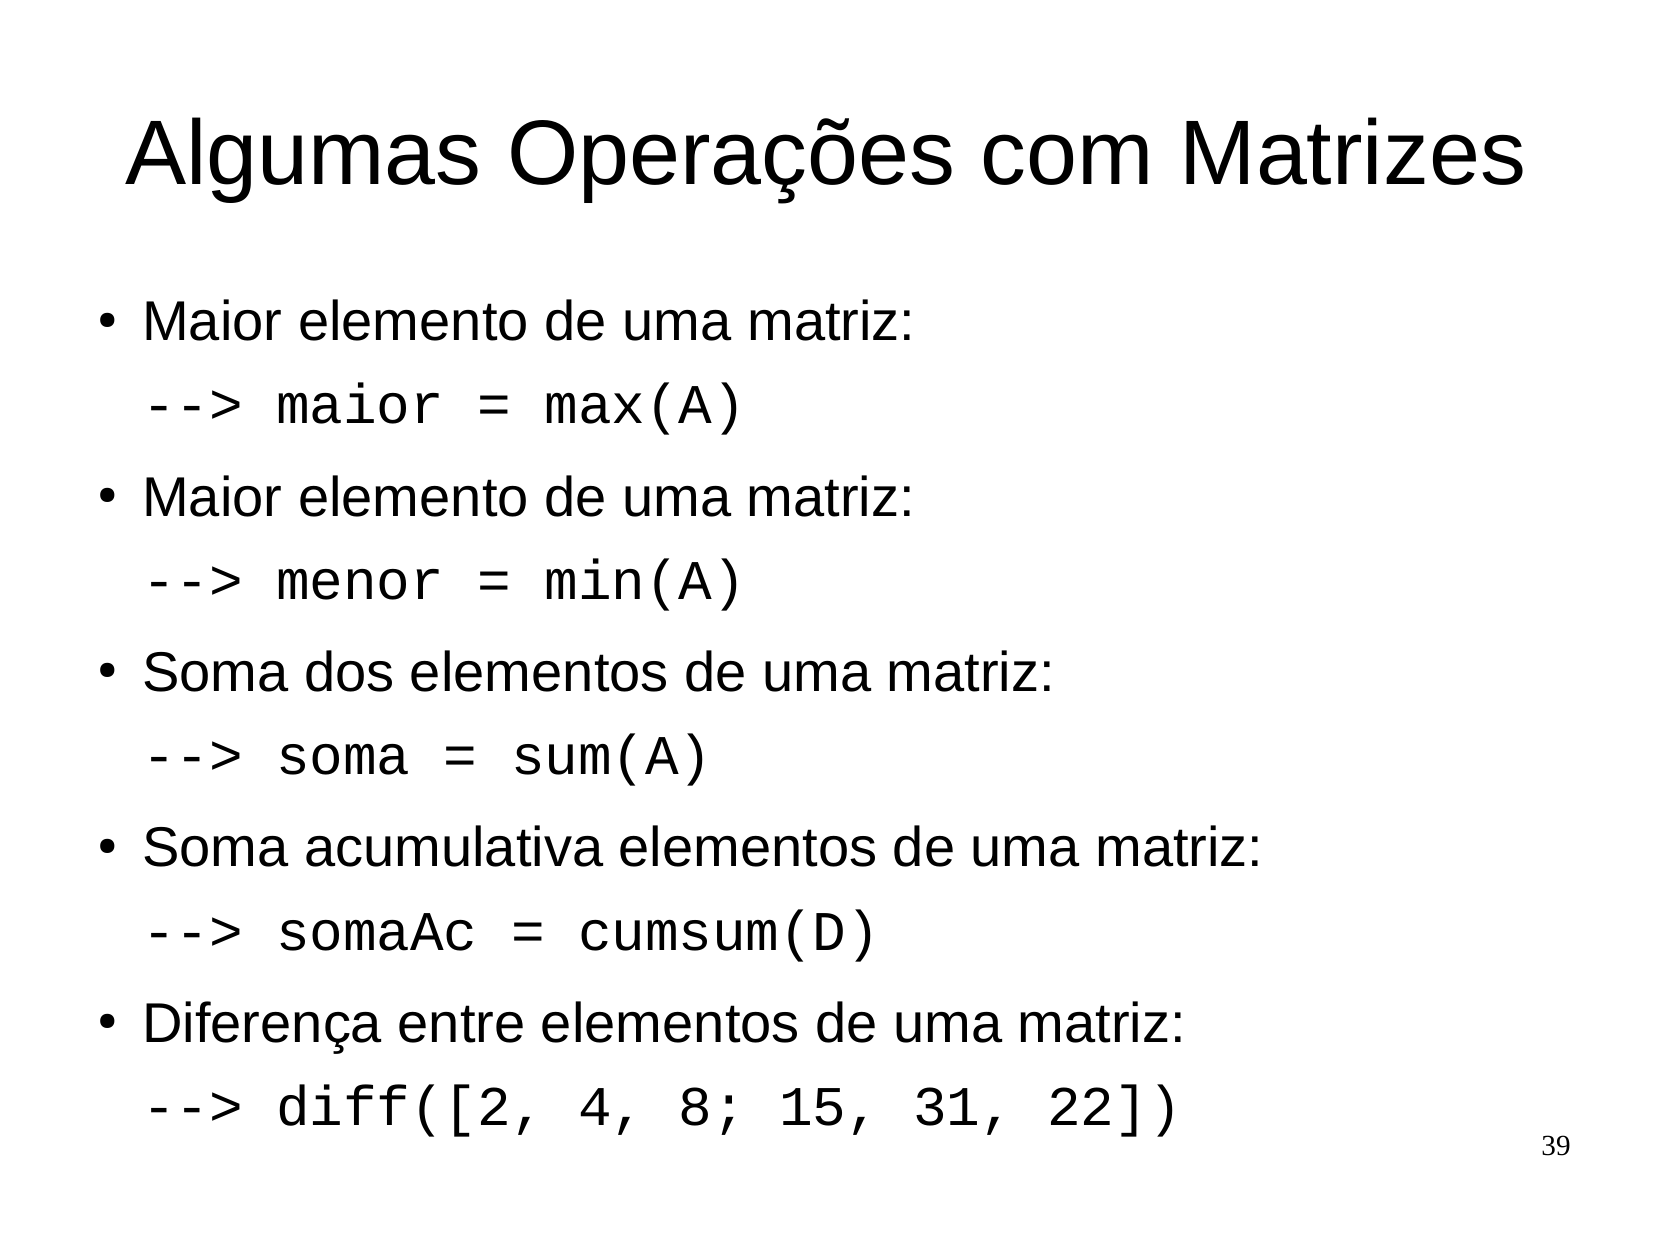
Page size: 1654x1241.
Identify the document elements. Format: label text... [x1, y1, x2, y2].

title Algumas Operações com Matrizes [82, 49, 1571, 257]
list Maior elemento de uma matriz: --> maior = max(A) Maior elemento de uma matriz: --> menor = min(A) Soma dos elementos de uma matriz: --> soma = sum(A) Soma acumulativa elementos de uma matriz: --> somaAc = cumsum(D) Diferença entre elementos de uma matriz: --> diff([2, 4, 8; 15, 31, 22]) [82, 290, 1571, 1146]
